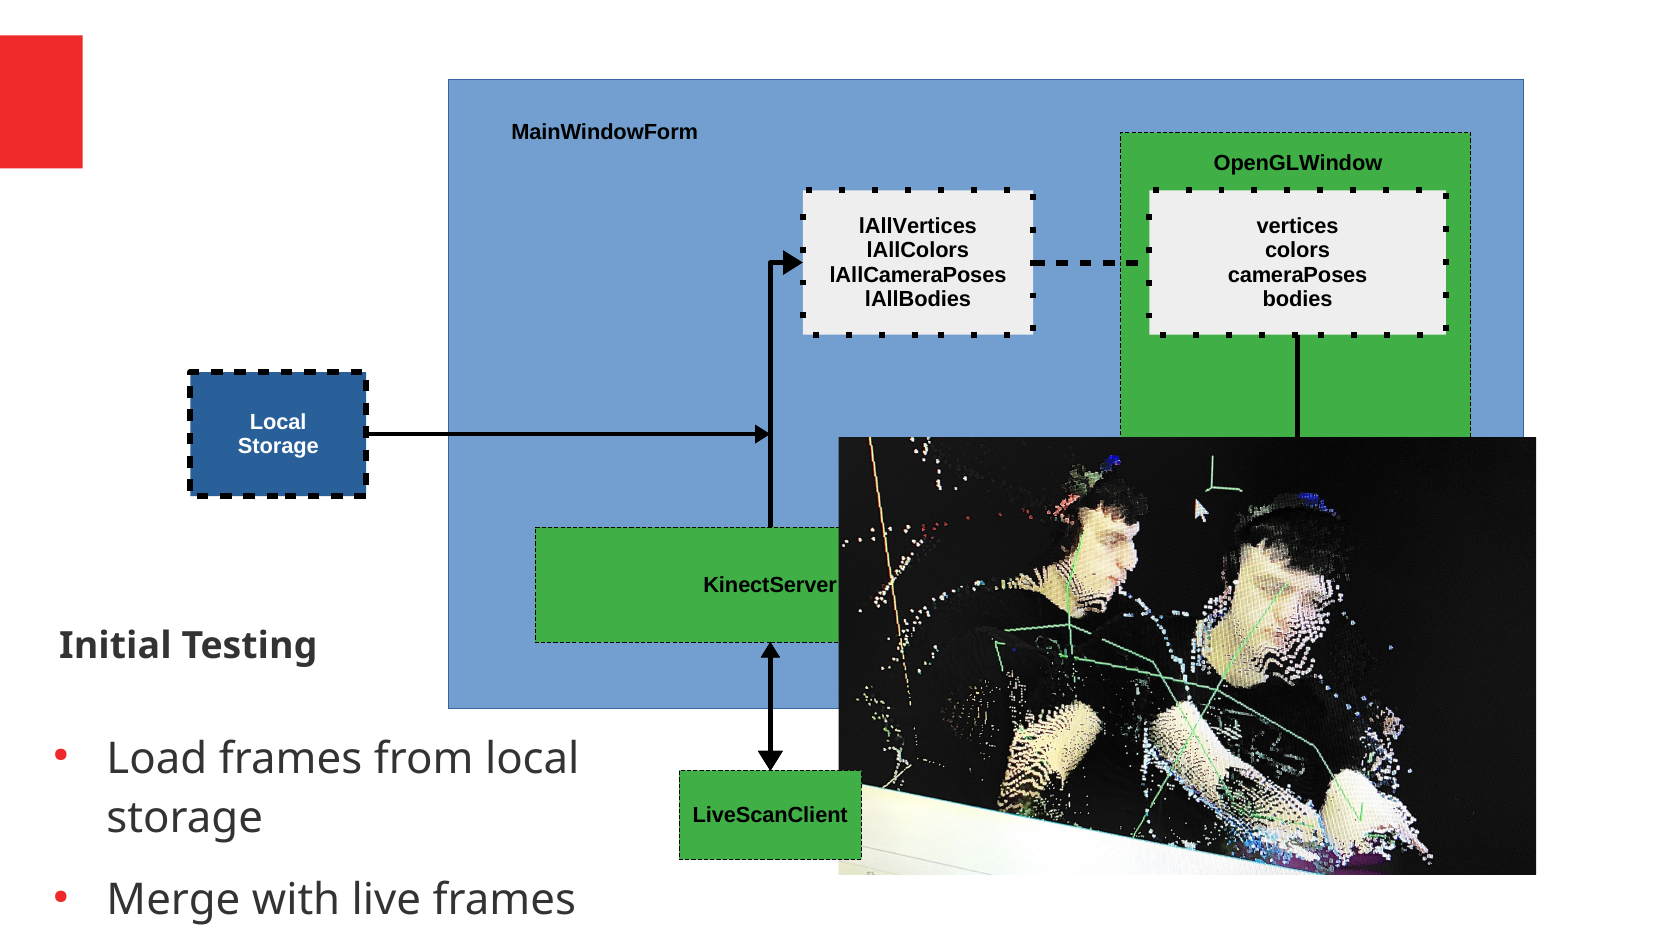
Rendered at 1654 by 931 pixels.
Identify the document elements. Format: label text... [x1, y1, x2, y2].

text_box [448, 436, 769, 709]
text_box lAllVertices lAllColors lAllCameraPoses lAllBodies [802, 190, 1034, 335]
title Initial Testing [59, 566, 497, 723]
text_box Local Storage [190, 372, 367, 497]
text_box MainWindowForm [472, 119, 737, 169]
text_box [448, 79, 1524, 527]
list Load frames from local storage Merge with live frames [35, 726, 627, 931]
text_box vertices colors cameraPoses bodies [1149, 190, 1446, 335]
text_box OpenGLWindow [1197, 150, 1399, 176]
text_box LiveScanClient [679, 770, 862, 860]
text_box KinectServer [535, 527, 838, 643]
picture [838, 437, 1537, 875]
text_box [772, 643, 838, 709]
